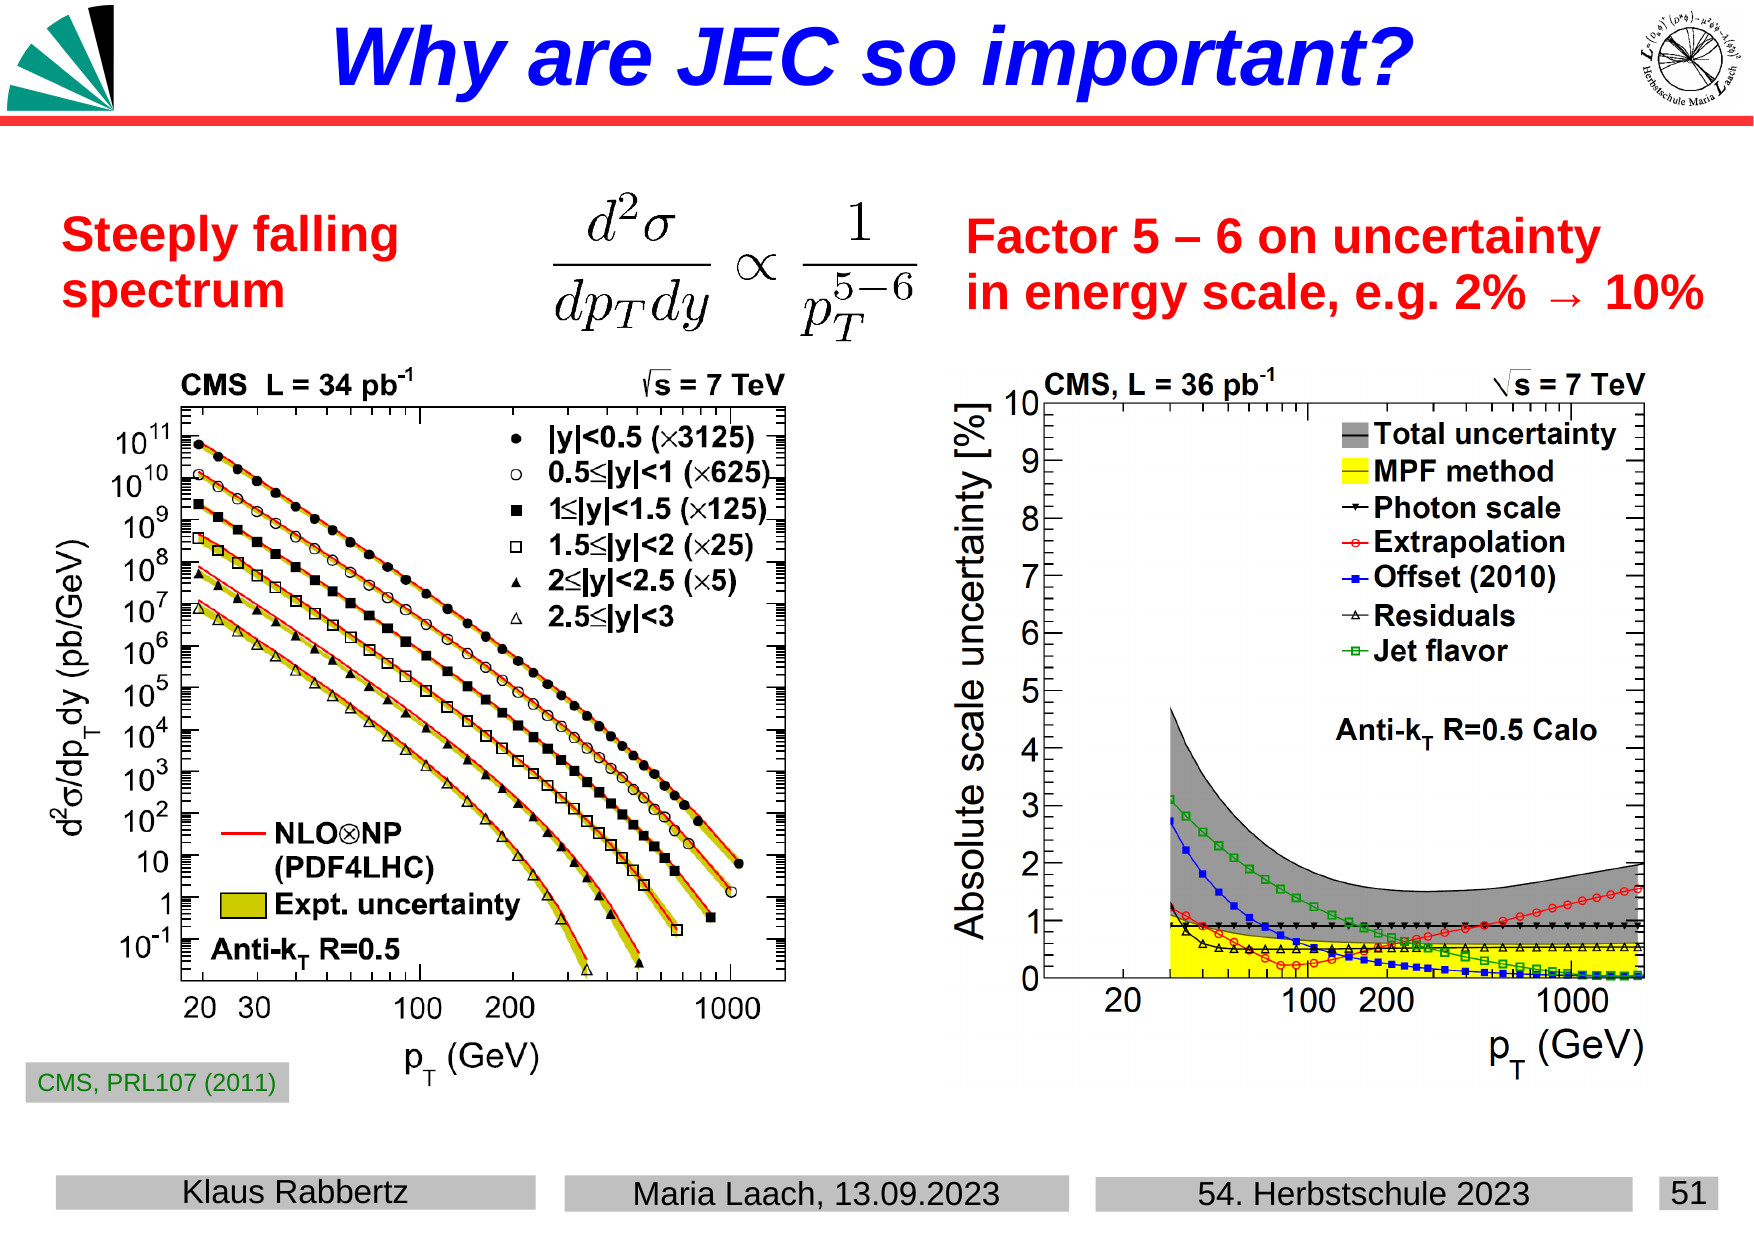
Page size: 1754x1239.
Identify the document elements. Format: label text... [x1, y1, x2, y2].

picture [548, 188, 922, 346]
title Why are JEC so important? [129, 0, 1617, 114]
text_box CMS, PRL107 (2011) [25, 1062, 290, 1103]
picture [1641, 11, 1741, 106]
text_box Steeply falling spectrum [49, 200, 468, 325]
picture [939, 362, 1648, 1087]
text_box Factor 5 – 6 on uncertainty in energy scale, e.g. 2% → 10% [953, 202, 1718, 327]
picture [7, 5, 114, 112]
picture [44, 364, 796, 1093]
